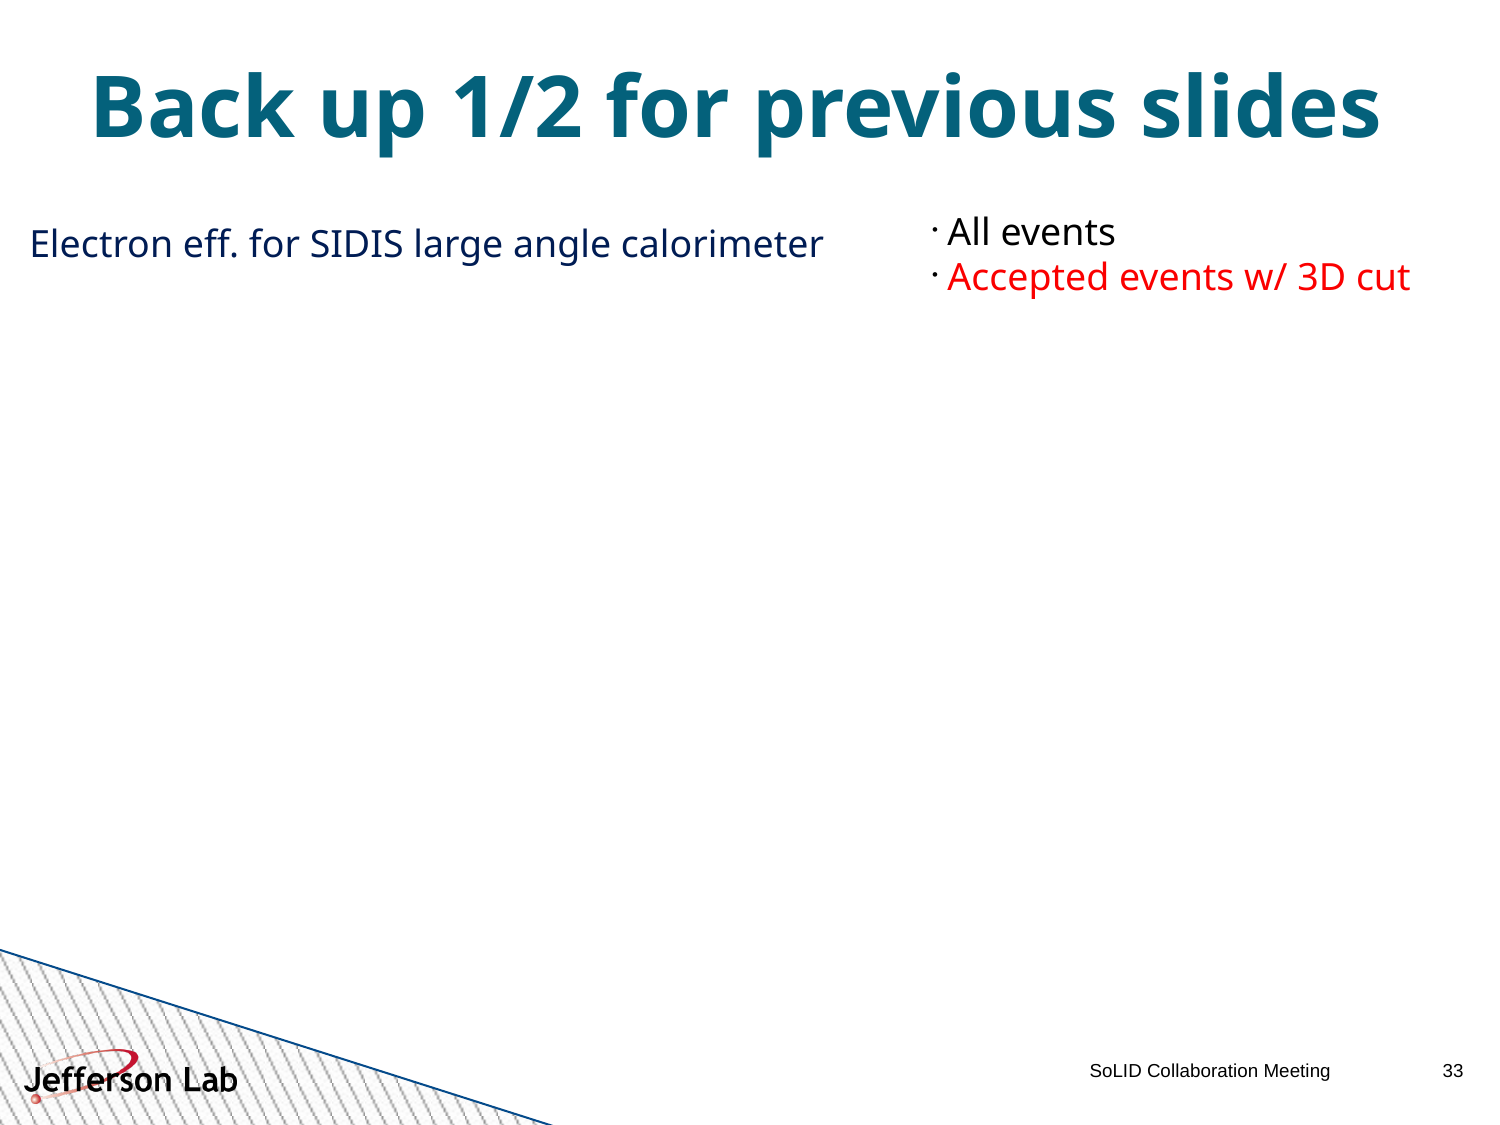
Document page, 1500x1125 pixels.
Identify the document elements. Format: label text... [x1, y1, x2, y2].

text_box Electron eff. for SIDIS large angle calorimeter [14, 212, 894, 273]
picture [0, 952, 543, 1125]
text_box SoLID Collaboration Meeting [1074, 1051, 1419, 1112]
text_box <number> [1418, 1051, 1479, 1111]
text_box All events Accepted events w/ 3D cut [917, 200, 1469, 305]
text_box Back up 1/2 for previous slides [75, 45, 1425, 233]
